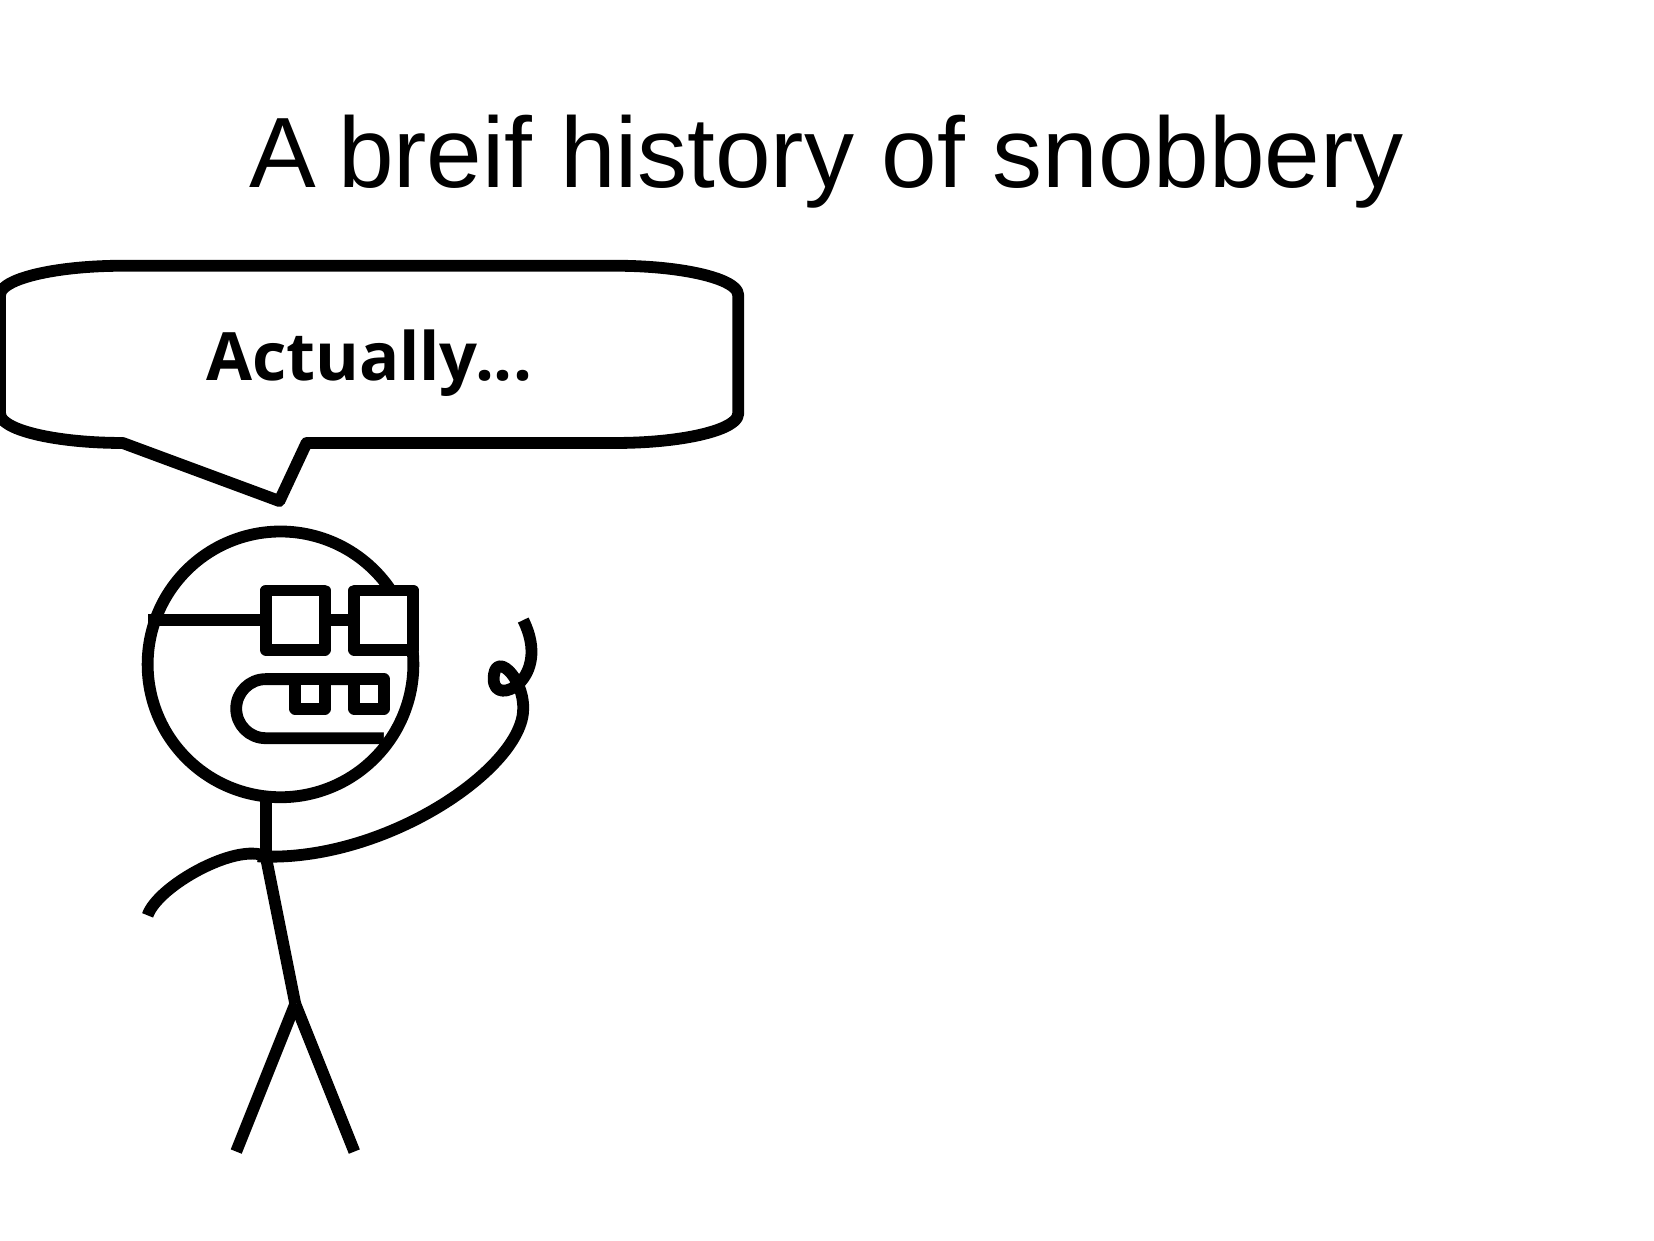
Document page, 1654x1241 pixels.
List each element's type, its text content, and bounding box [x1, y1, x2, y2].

text_box [265, 590, 325, 650]
text_box [383, 649, 443, 768]
text_box [236, 590, 414, 739]
text_box Actually... [0, 265, 739, 502]
title A breif history of snobbery [82, 49, 1571, 257]
